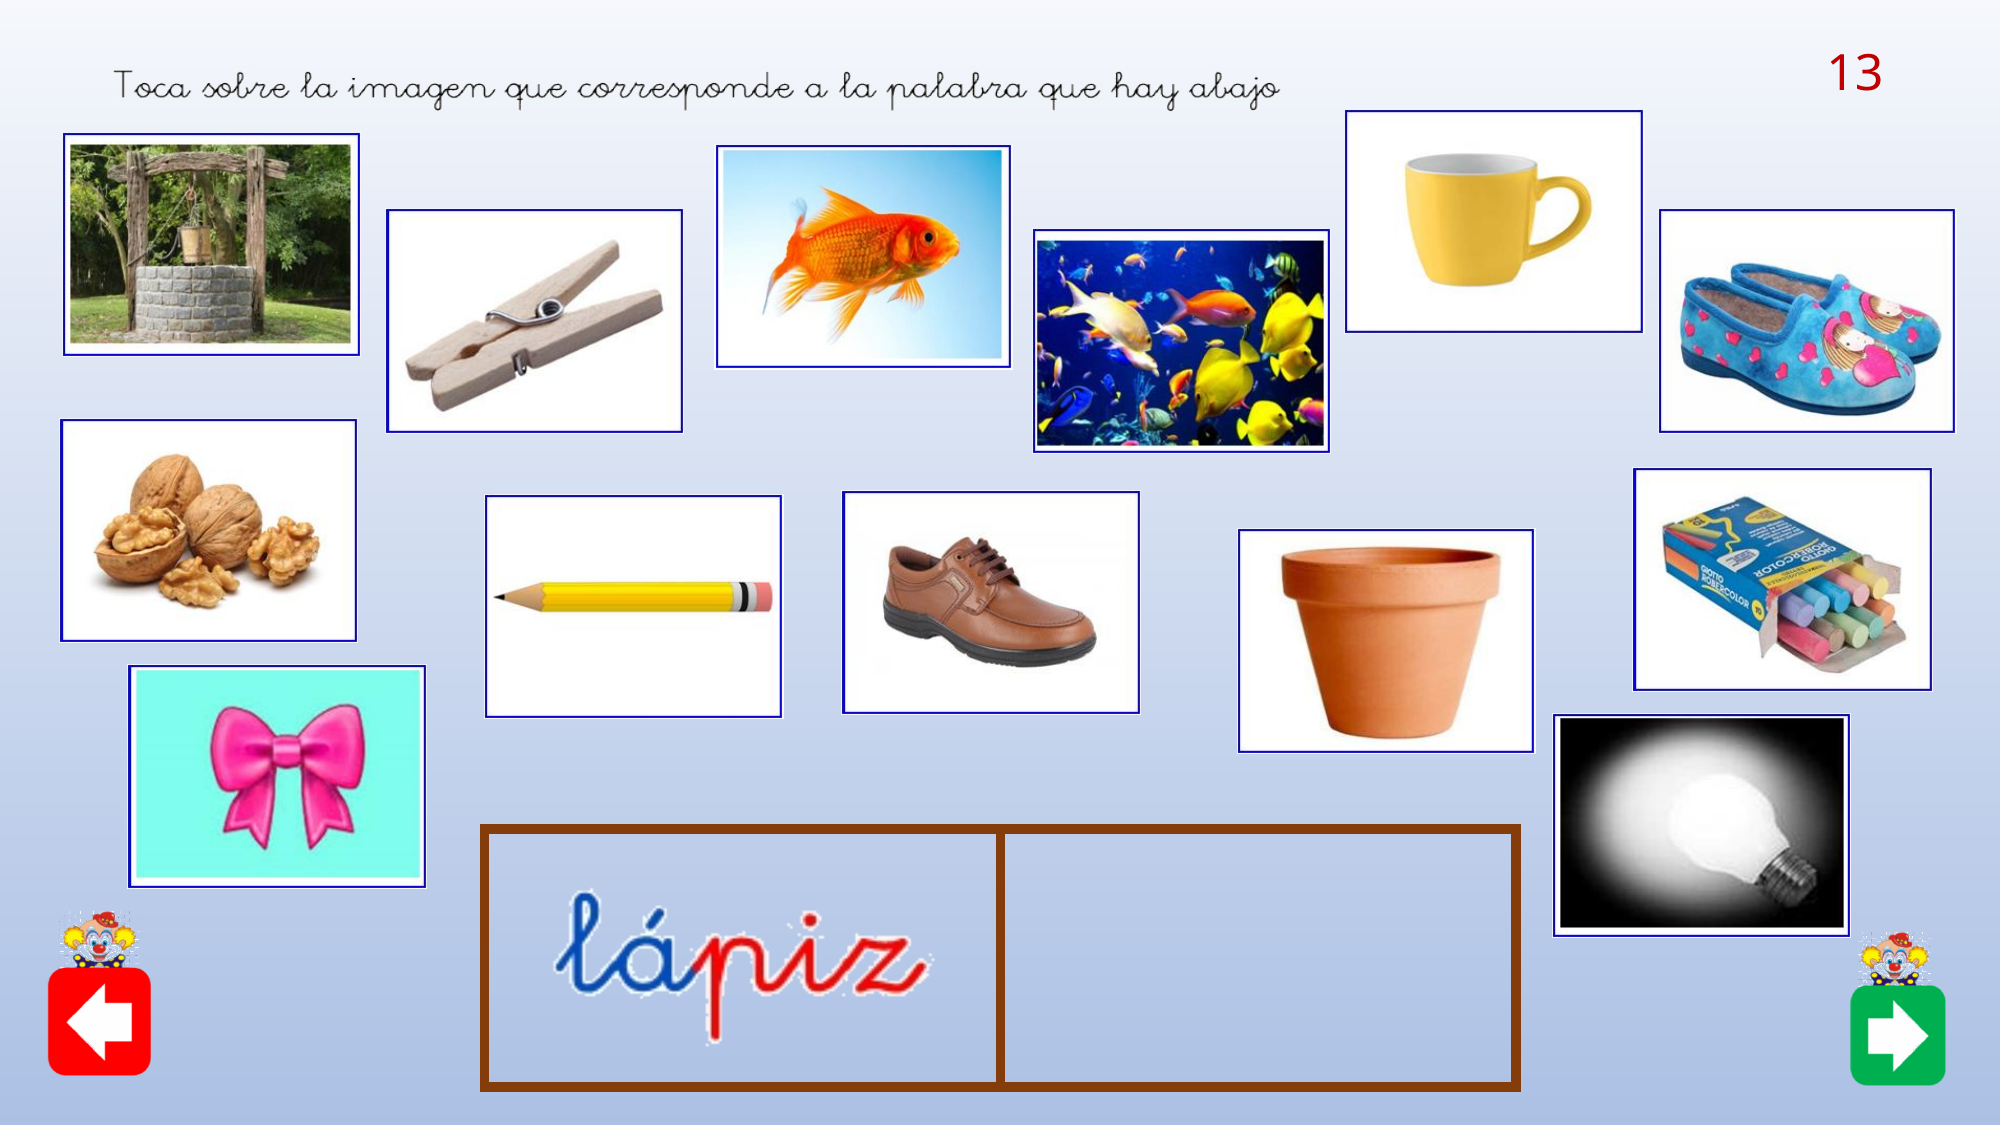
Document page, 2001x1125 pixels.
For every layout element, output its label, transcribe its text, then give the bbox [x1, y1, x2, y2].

picture [515, 849, 964, 1062]
picture [47, 910, 151, 1076]
text_box 13 [1764, 32, 1946, 108]
picture [484, 494, 784, 719]
picture [106, 57, 1645, 334]
picture [1552, 713, 1946, 1086]
picture [127, 664, 427, 889]
picture [714, 144, 1013, 370]
picture [59, 418, 358, 643]
picture [841, 490, 1141, 715]
picture [1237, 528, 1536, 754]
picture [385, 208, 684, 434]
picture [1658, 208, 1957, 434]
picture [1632, 467, 1933, 692]
picture [1032, 228, 1331, 454]
picture [62, 132, 361, 357]
